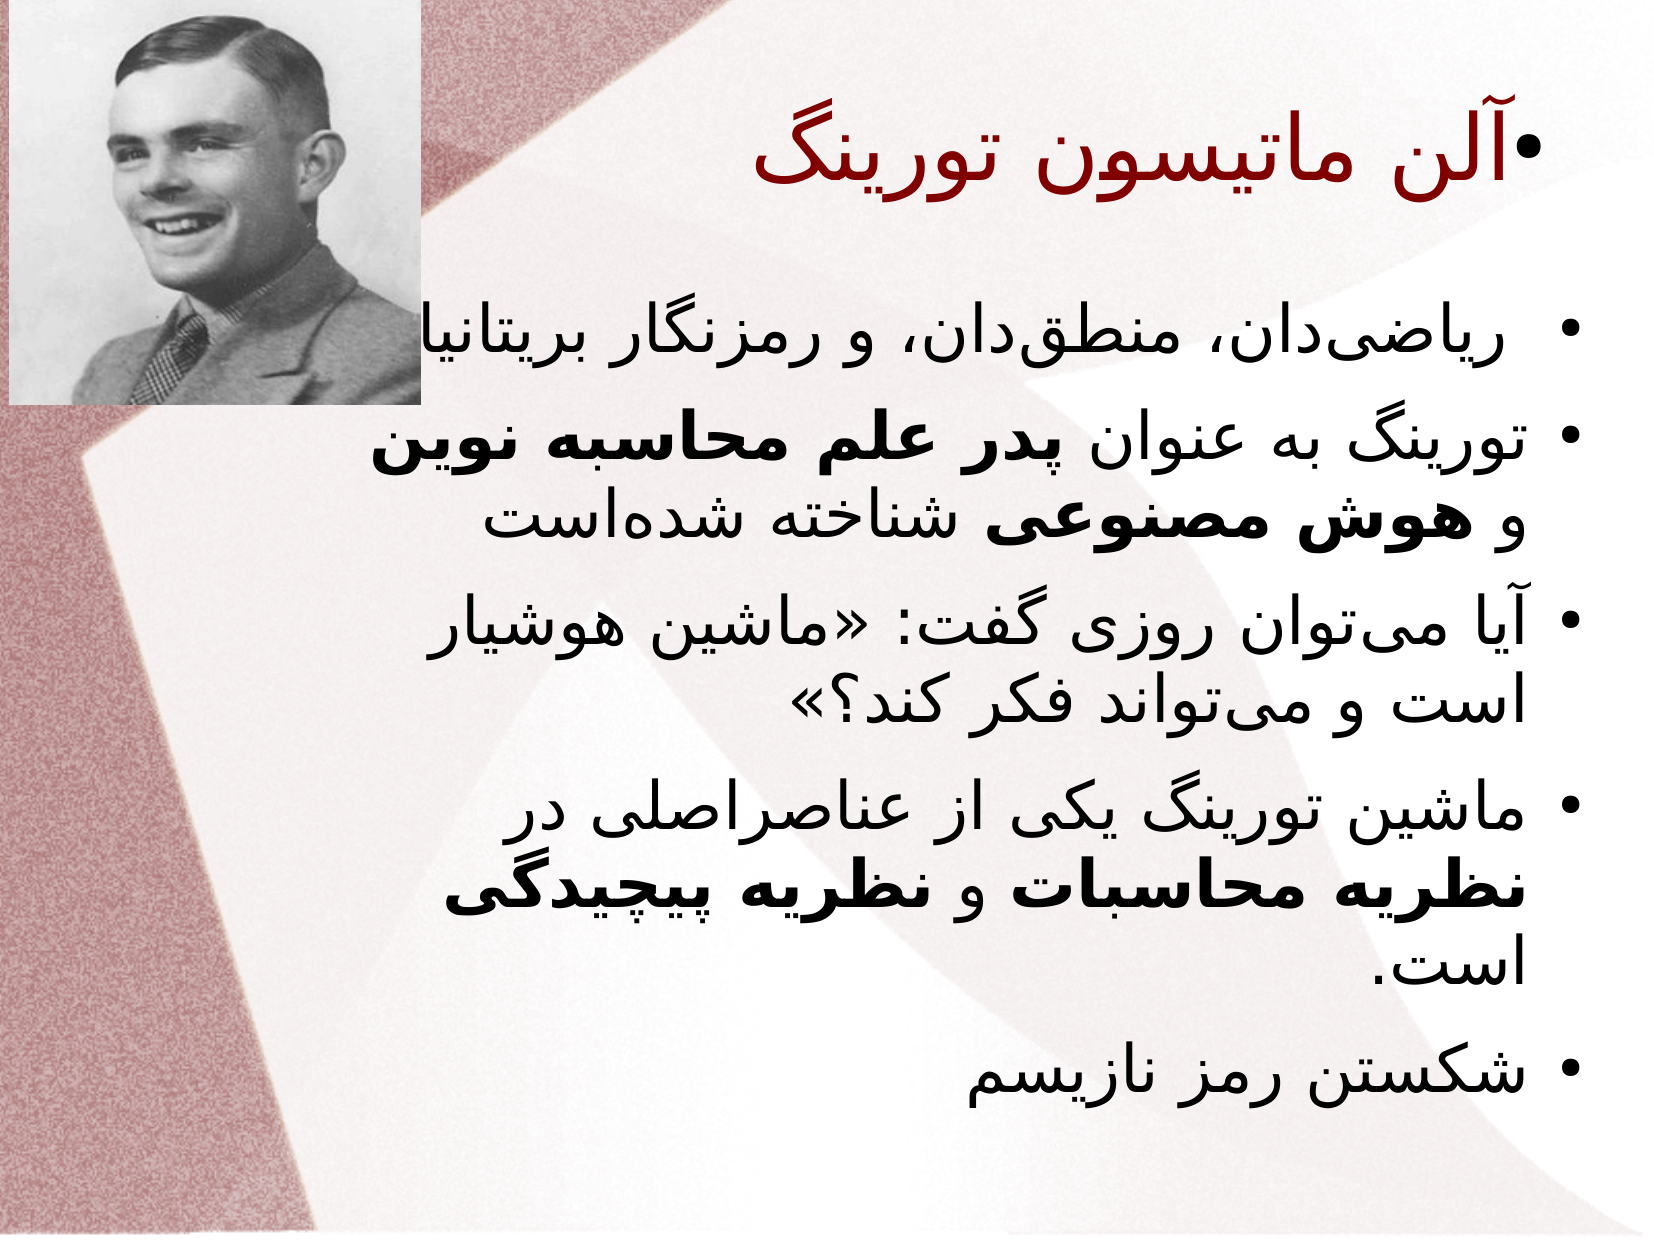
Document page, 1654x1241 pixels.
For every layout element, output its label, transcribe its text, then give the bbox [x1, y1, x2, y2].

list ریاضی‌دان، منطق‌دان، و رمزنگار بریتانیایی تورینگ به عنوان پدر علم محاسبه نوین و هوش مصنوعی شناخته شده‌است آیا می‌توان روزی گفت: «ماشین هوشیار است و می‌تواند فکر کند؟» ماشین تورینگ یکی از عناصراصلی در نظریه محاسبات و نظریه پیچیدگی است. شکستن رمز نازیسم [324, 290, 1601, 1227]
picture [0, 0, 1654, 1241]
title آلن ماتیسون تورینگ [535, 45, 1546, 253]
